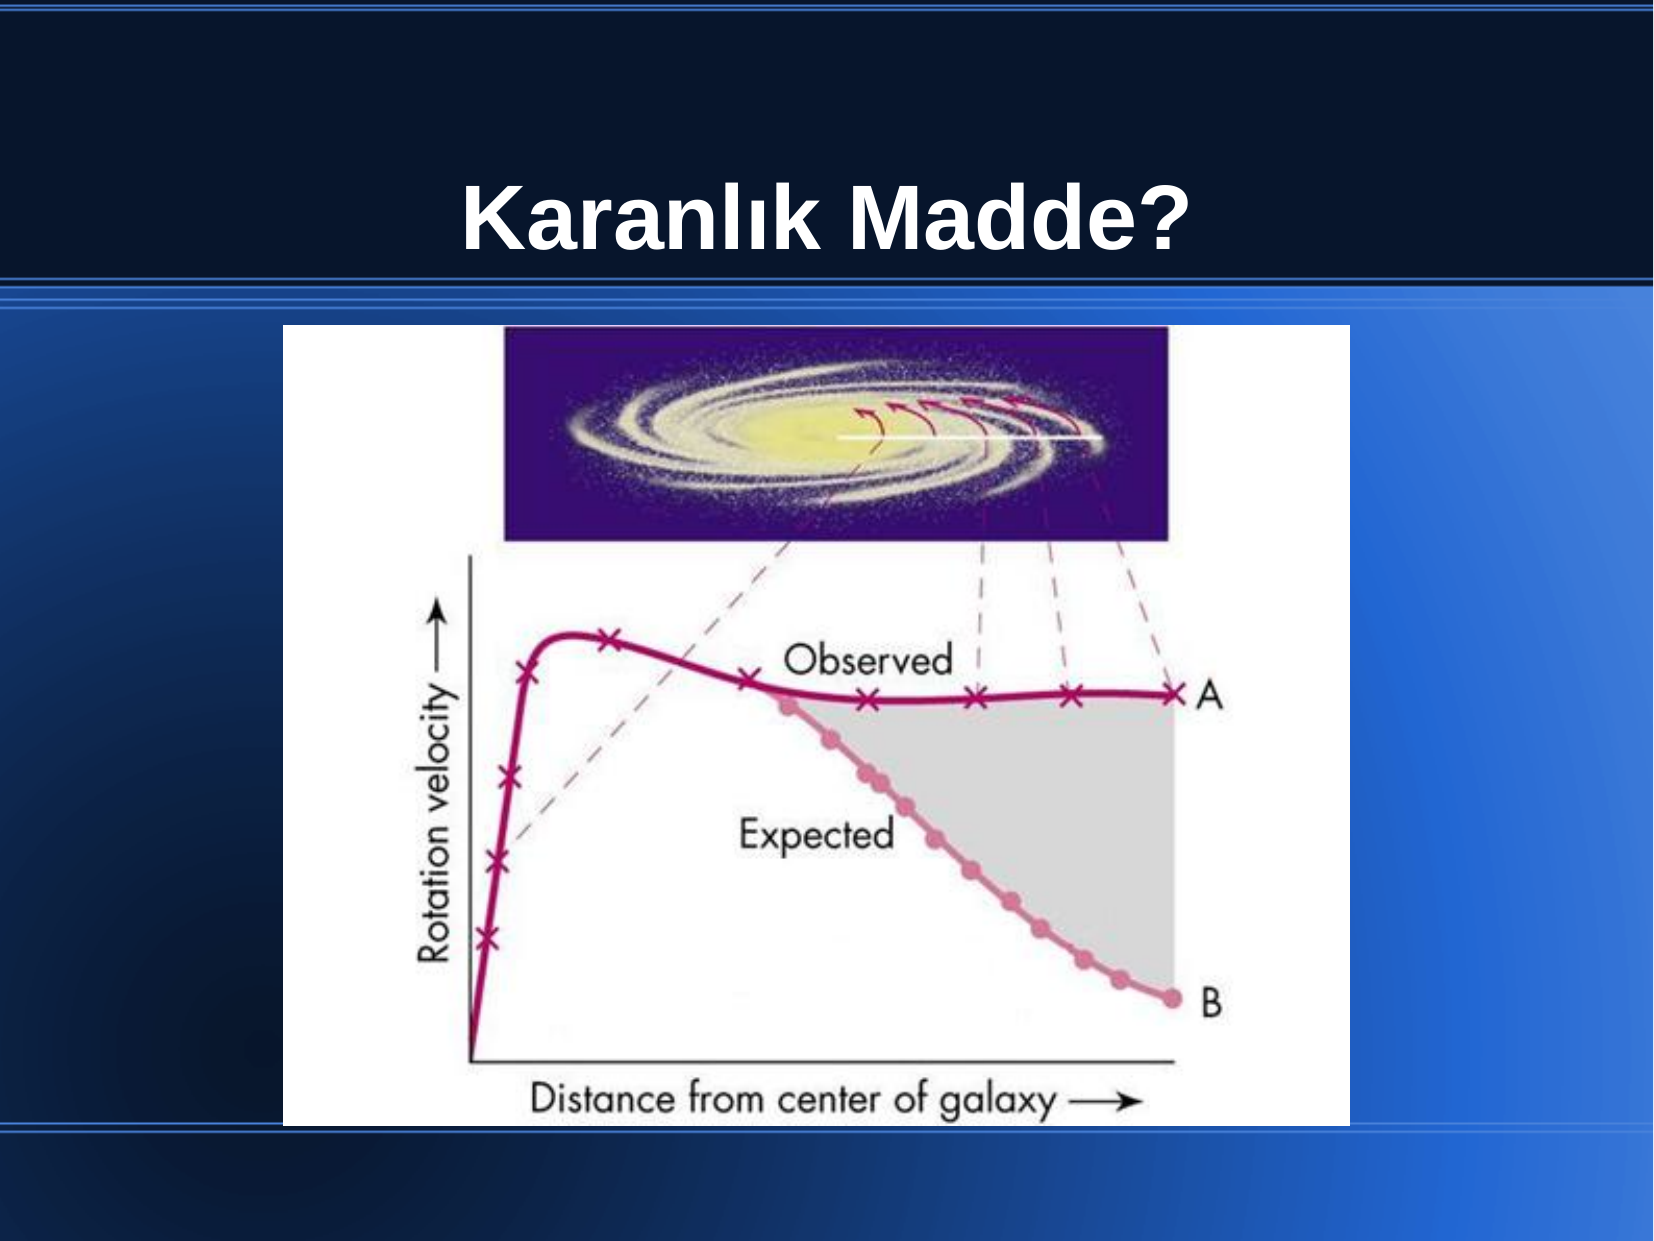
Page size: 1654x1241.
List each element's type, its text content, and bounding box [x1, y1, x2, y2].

title Karanlık Madde? [121, 114, 1534, 322]
picture [0, 0, 1654, 1241]
